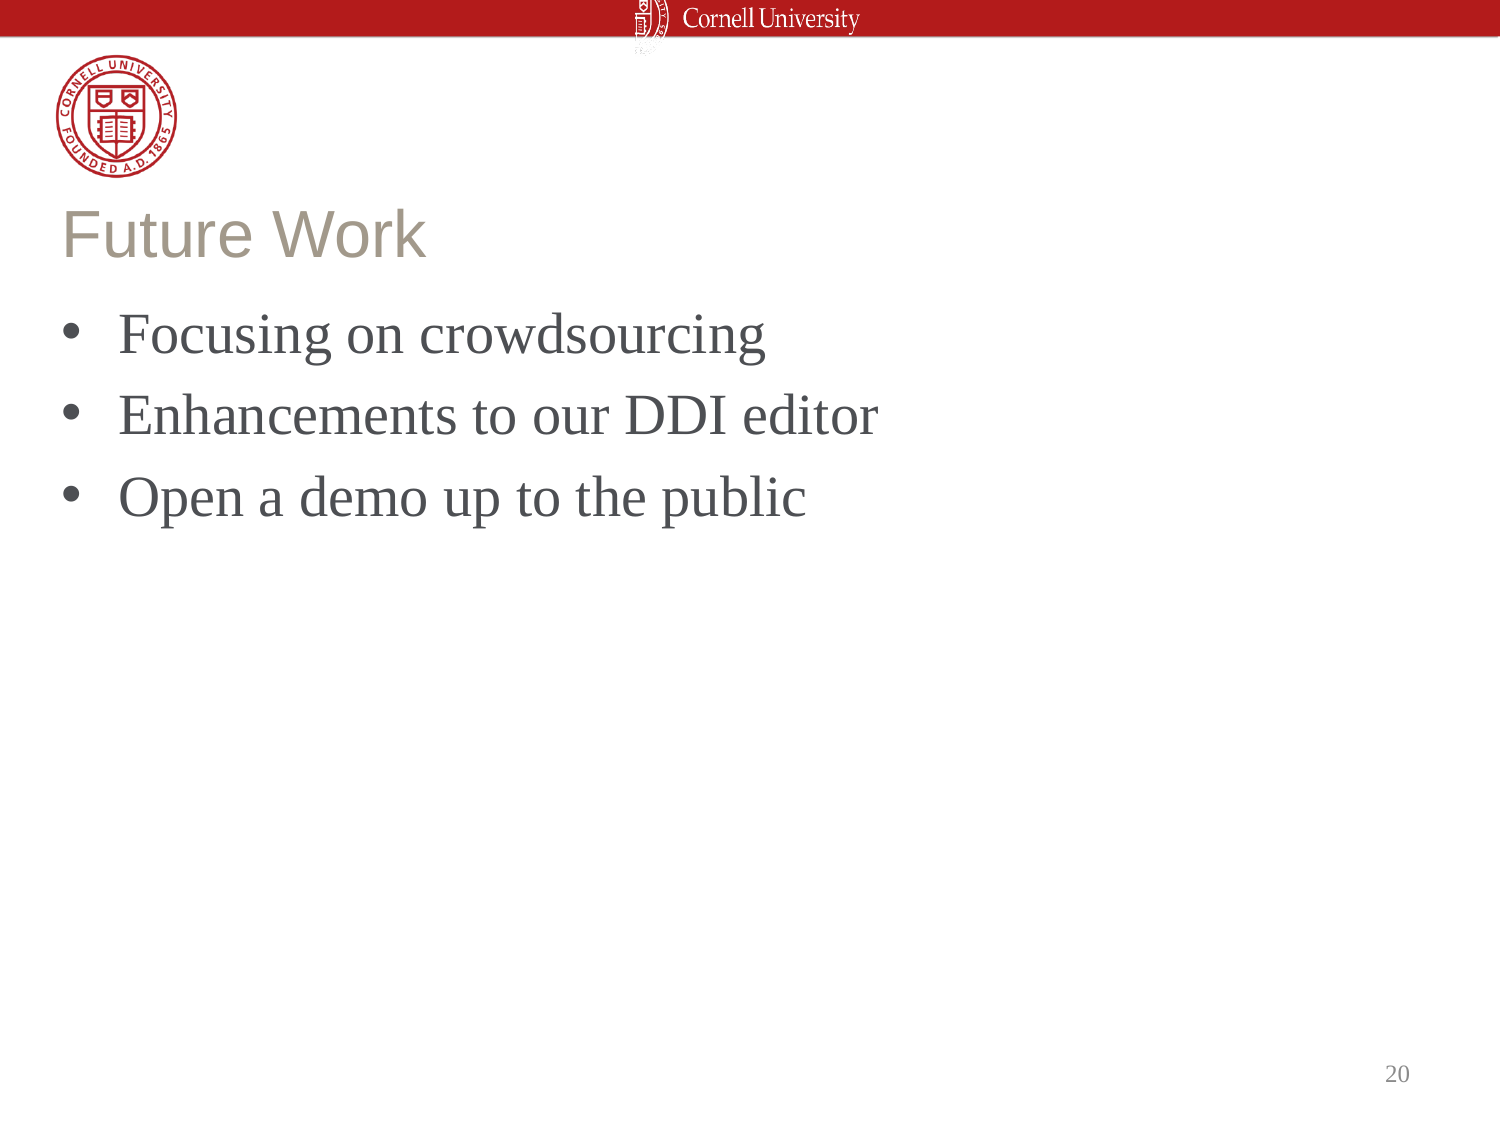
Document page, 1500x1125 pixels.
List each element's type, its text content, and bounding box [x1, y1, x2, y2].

picture [635, 0, 860, 60]
picture [50, 50, 195, 174]
list Focusing on crowdsourcing Enhancements to our DDI editor Open a demo up to the public [46, 288, 1471, 944]
title Future Work [46, 174, 1471, 288]
slide_number <number> [1074, 1042, 1425, 1103]
